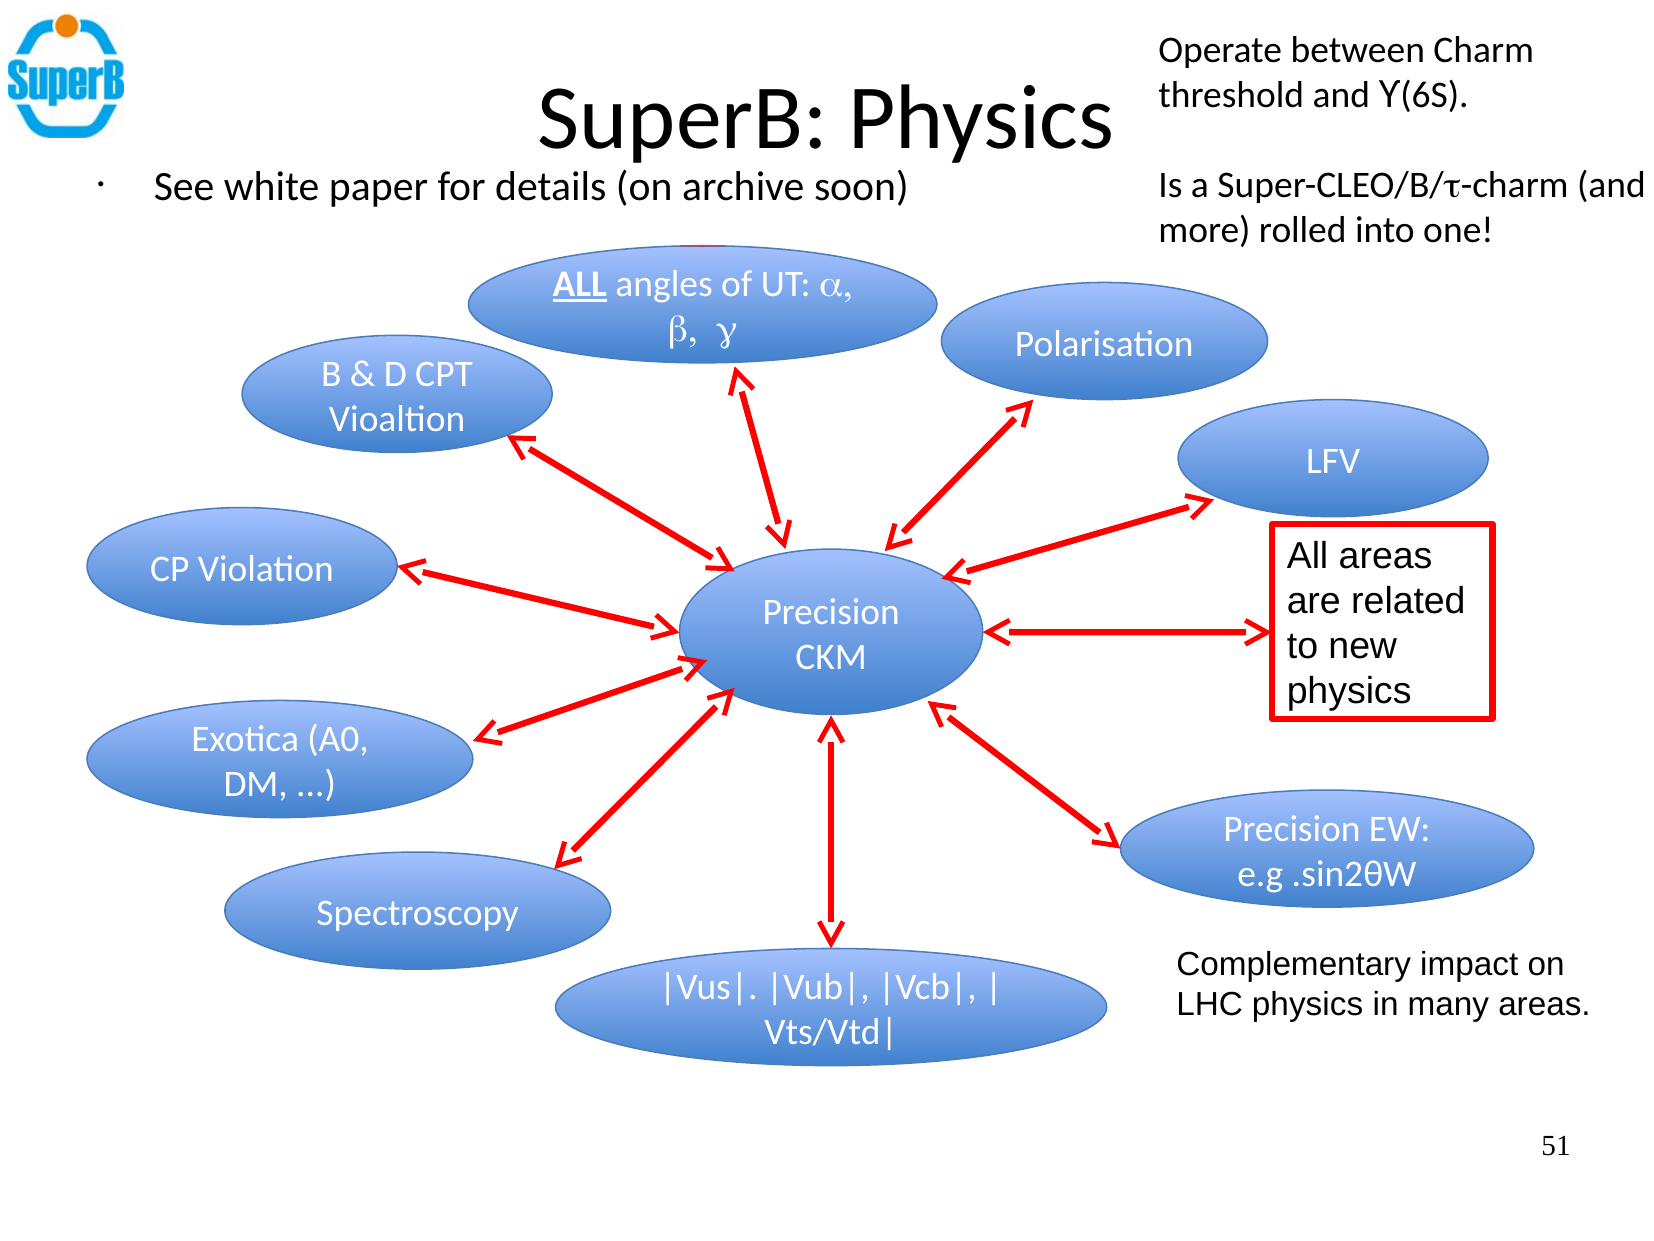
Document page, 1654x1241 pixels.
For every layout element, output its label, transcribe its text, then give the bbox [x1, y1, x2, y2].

text_box CP Violation [87, 507, 398, 625]
text_box ALL angles of UT: a, b, g [468, 245, 937, 363]
picture [8, 73, 19, 93]
picture [8, 14, 124, 138]
text_box Complementary impact on LHC physics in many areas. [1161, 934, 1640, 1030]
text_box |Vus|. |Vub|, |Vcb|, |Vts/Vtd| [555, 948, 1107, 1066]
title SuperB: Physics [82, 49, 1143, 151]
picture [112, 65, 116, 75]
text_box Operate between Charm threshold and ϒ(6S). Is a Super-CLEO/B/t-charm (and more) rolled into one! [1143, 17, 1654, 258]
list See white paper for details (on archive soon) The only experiment with access such a wide range of flavour observables. (theoretically cleaner) inclusive measurements also accessible. [82, 151, 1571, 1241]
text_box Precision CKM [679, 549, 983, 715]
text_box All areas are related to new physics [1272, 523, 1493, 719]
text_box LFV [1178, 399, 1489, 517]
text_box Precision EW: e.g .sin2θW [1120, 790, 1534, 908]
picture [112, 81, 116, 93]
text_box B & D CPT Vioaltion [242, 335, 553, 453]
text_box Polarisation [941, 282, 1268, 400]
text_box Spectroscopy [224, 852, 611, 970]
text_box Exotica (A0, DM, ...) [86, 700, 473, 818]
